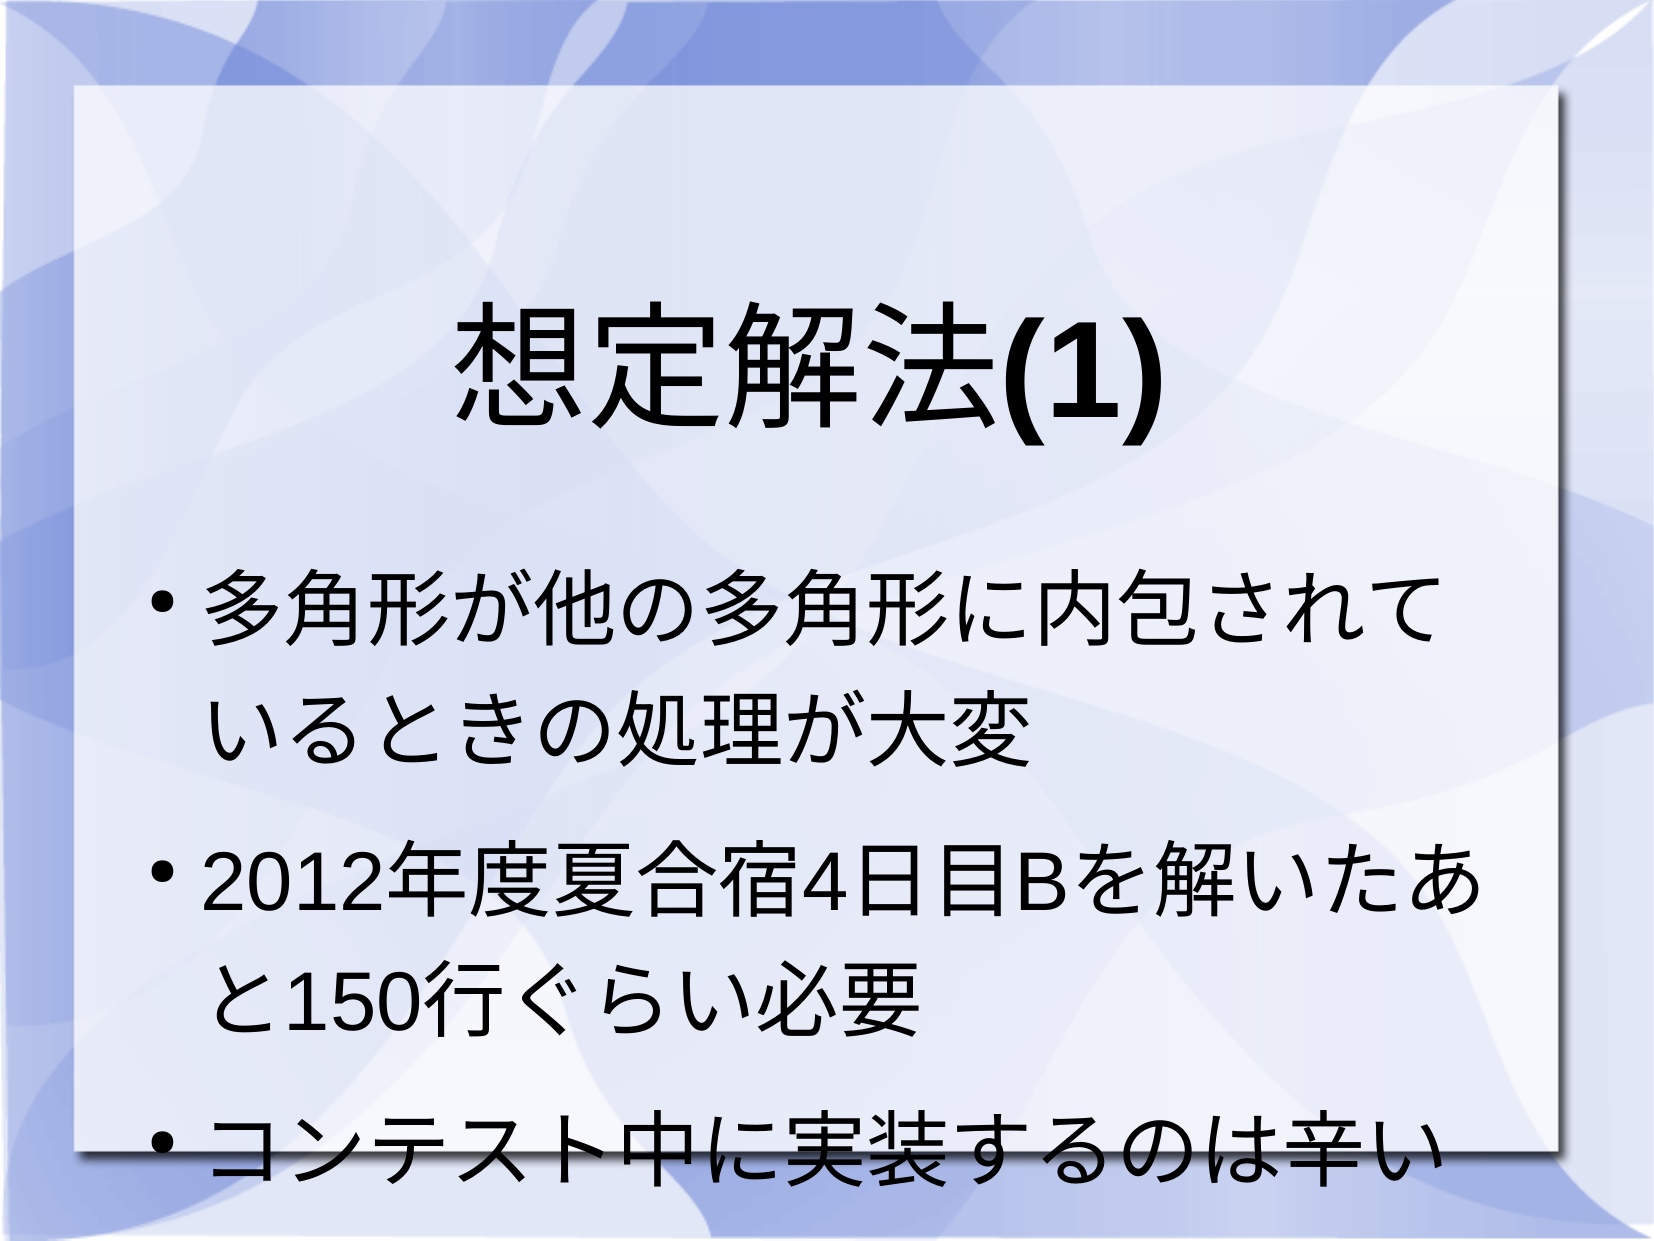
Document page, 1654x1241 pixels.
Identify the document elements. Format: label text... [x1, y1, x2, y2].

list 多角形が他の多角形に内包されているときの処理が大変 2012年度夏合宿4日目Bを解いたあと150行ぐらい必要 コンテスト中に実装するのは辛い [129, 543, 1489, 1241]
title 想定解法(1) [82, 253, 1536, 461]
picture [0, 0, 1654, 1241]
